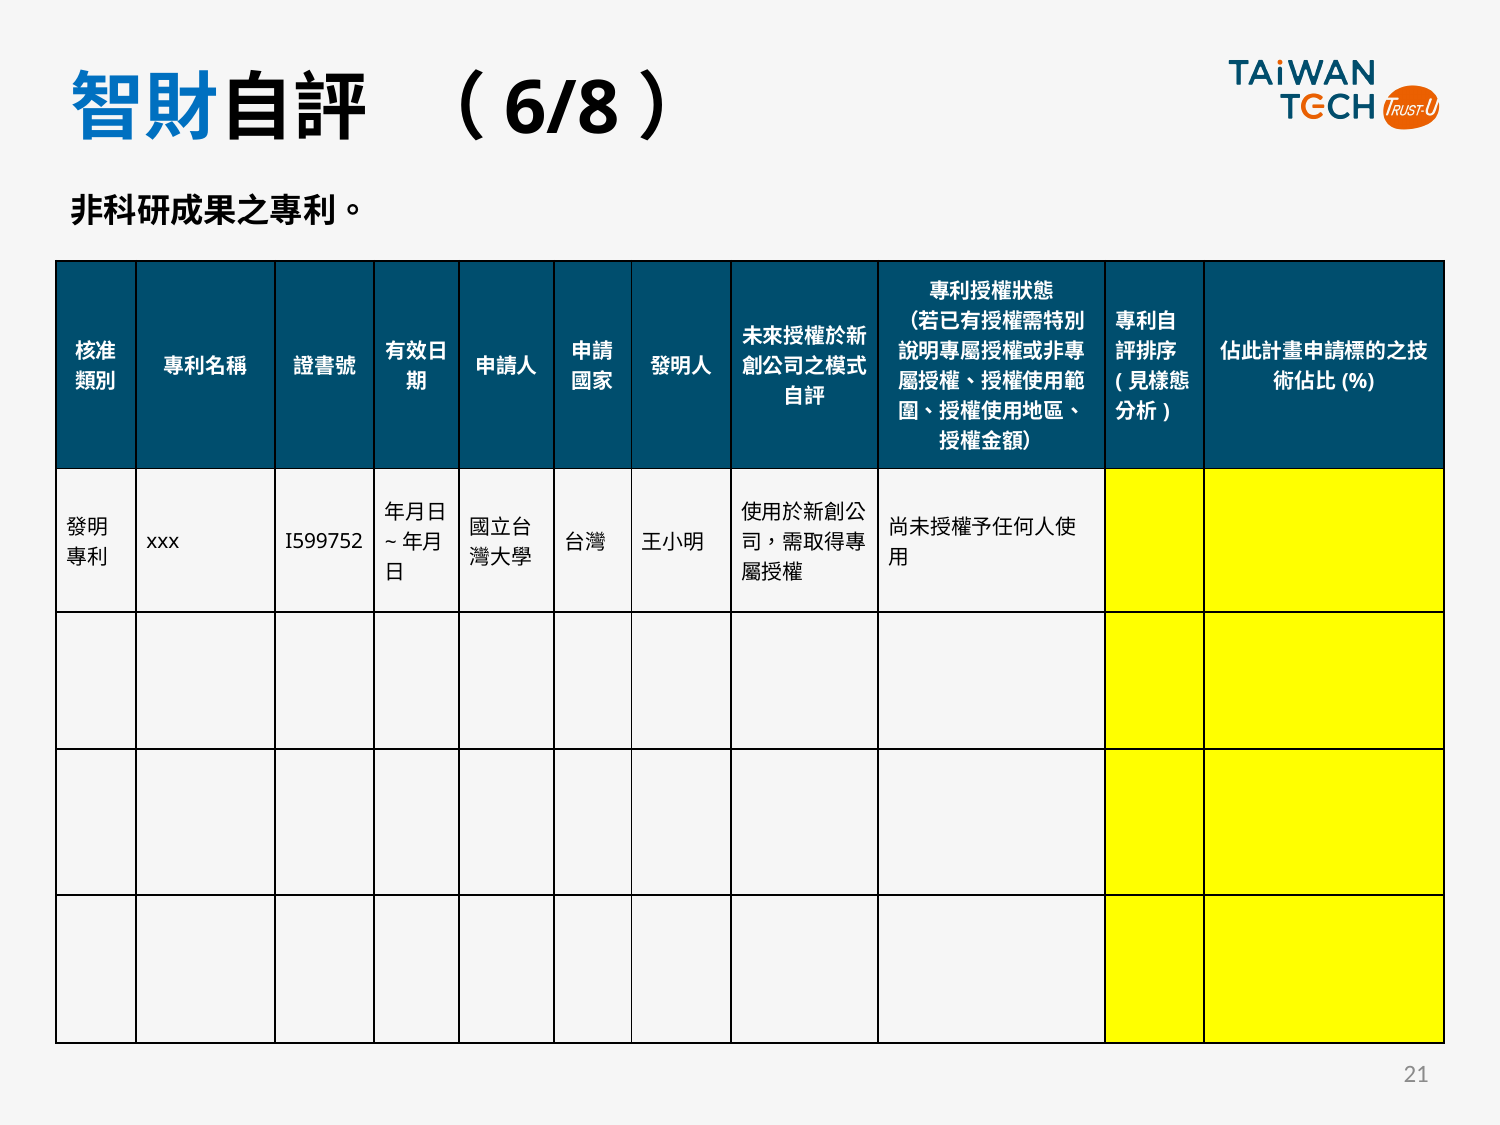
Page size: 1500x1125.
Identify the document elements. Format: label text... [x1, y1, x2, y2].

slide_number <編號> [1106, 1044, 1445, 1103]
table_cell [732, 750, 877, 894]
table_cell I599752 [276, 469, 373, 611]
table_cell [1106, 896, 1203, 1042]
table_header 申請人 [460, 262, 553, 468]
table_cell 發明專利 [57, 469, 135, 611]
table_cell [276, 896, 373, 1042]
table_cell [137, 896, 274, 1042]
table_cell [555, 896, 631, 1042]
table_header 證書號 [276, 262, 373, 468]
table_cell [460, 613, 553, 748]
table_cell [1106, 613, 1203, 748]
table_cell [276, 750, 373, 894]
table_cell [632, 750, 730, 894]
table_cell [57, 613, 135, 748]
table_cell 使用於新創公司，需取得專屬授權 [732, 469, 877, 611]
table_cell [375, 613, 458, 748]
table_cell [57, 750, 135, 894]
table_header 核准類別 [57, 262, 135, 468]
table_header 申請國家 [555, 262, 631, 468]
title 智財自評 （6/8） [55, 33, 1444, 156]
table_cell [460, 750, 553, 894]
table_cell [57, 896, 135, 1042]
table_header 未來授權於新創公司之模式自評 [732, 262, 877, 468]
table_cell [1205, 469, 1443, 611]
table_cell 國立台灣大學 [460, 469, 553, 611]
table_cell [879, 896, 1104, 1042]
table_cell 年月日~年月日 [375, 469, 458, 611]
table_cell [555, 750, 631, 894]
table_header 佔此計畫申請標的之技術佔比(%) [1205, 262, 1443, 468]
table_cell 尚未授權予任何人使用 [879, 469, 1104, 611]
table_cell 王小明 [632, 469, 730, 611]
table_header 發明人 [632, 262, 730, 468]
table_cell [137, 613, 274, 748]
table_cell [1205, 750, 1443, 894]
table_cell [555, 613, 631, 748]
table_cell [460, 896, 553, 1042]
table_cell [1106, 750, 1203, 894]
table_cell xxx [137, 469, 274, 611]
table_header 專利自評排序 (見樣態分析) [1106, 262, 1203, 468]
table_cell [632, 613, 730, 748]
table_header 有效日期 [375, 262, 458, 468]
table_cell [375, 896, 458, 1042]
table_cell 台灣 [555, 469, 631, 611]
table_header 專利授權狀態 （若已有授權需特別說明專屬授權或非專屬授權、授權使用範圍、授權使用地區、授權金額） [879, 262, 1104, 468]
table_cell [879, 613, 1104, 748]
table_cell [732, 613, 877, 748]
table_cell [1106, 469, 1203, 611]
table_cell [1205, 613, 1443, 748]
table_cell [632, 896, 730, 1042]
table_cell [276, 613, 373, 748]
table_cell [1205, 896, 1443, 1042]
table_header 專利名稱 [137, 262, 274, 468]
table_cell [375, 750, 458, 894]
table_cell [732, 896, 877, 1042]
table_cell [137, 750, 274, 894]
text_box 非科研成果之專利。 [55, 161, 1444, 237]
table_cell [879, 750, 1104, 894]
